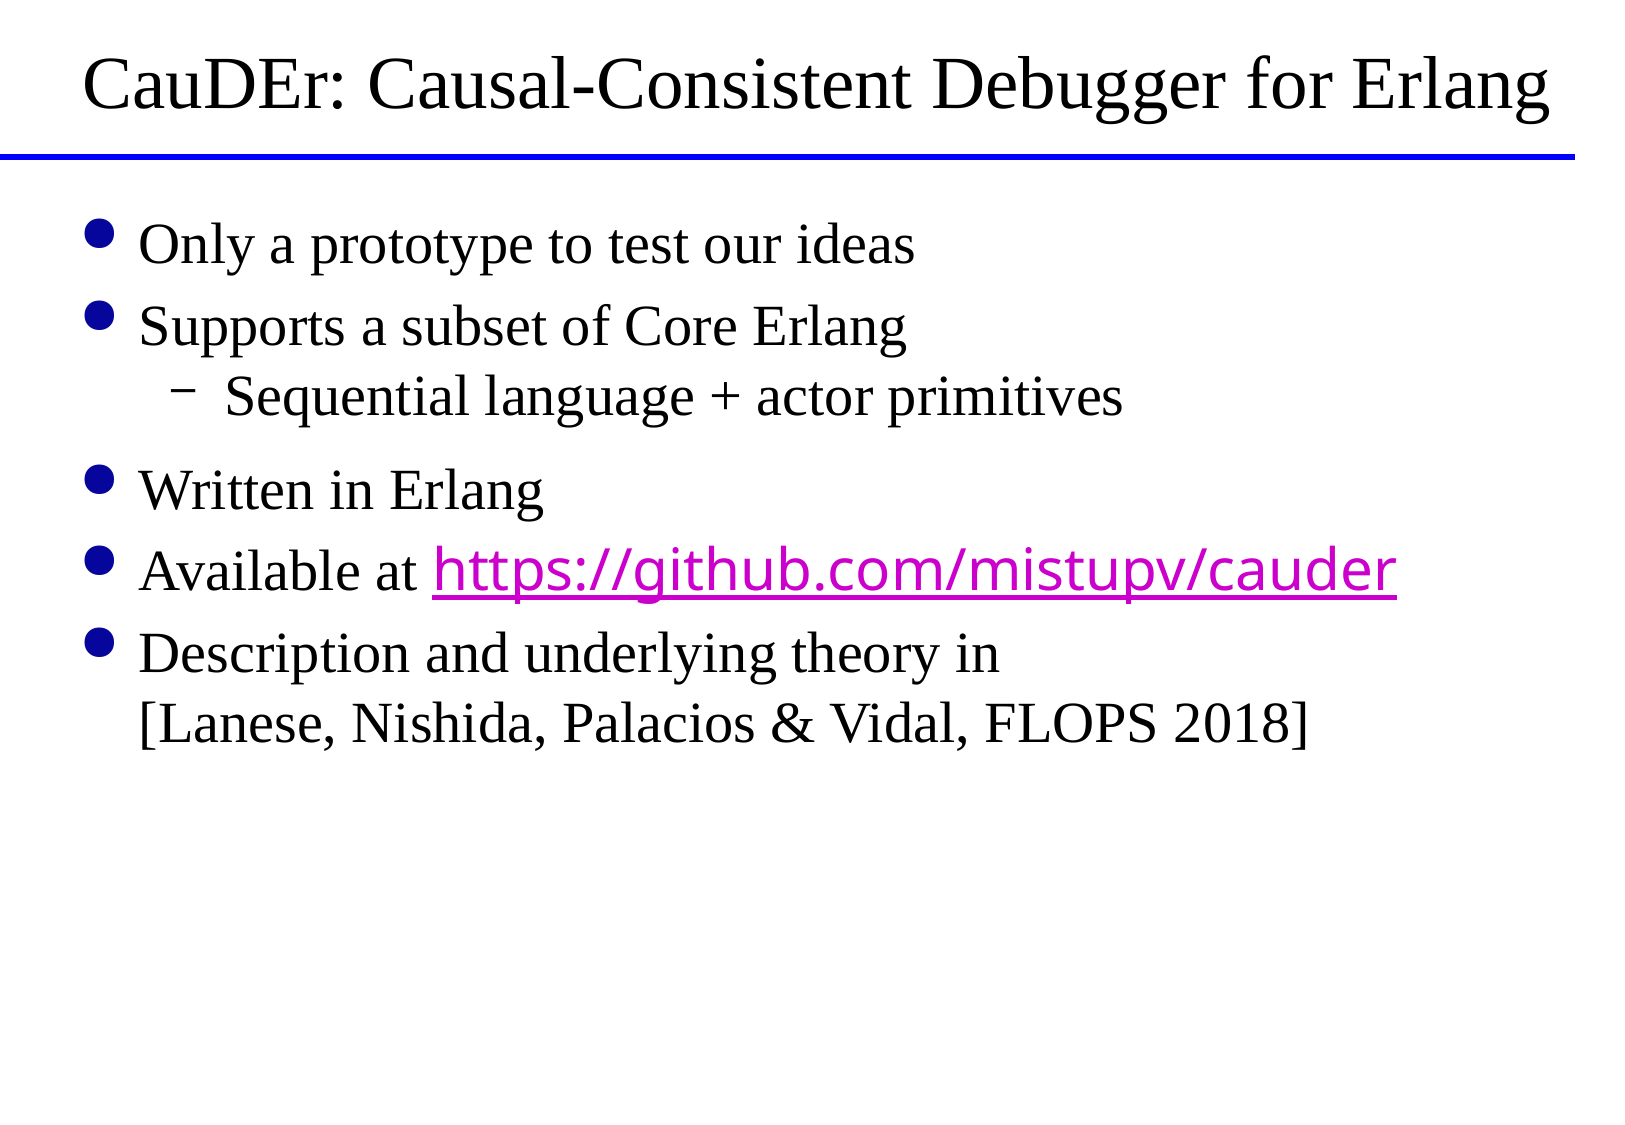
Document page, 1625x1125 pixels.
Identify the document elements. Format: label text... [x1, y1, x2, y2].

list Only a prototype to test our ideas Supports a subset of Core Erlang Sequential language + actor primitives Written in Erlang Available at https://github.com/mistupv/cauder Description and underlying theory in [Lanese, Nishida, Palacios & Vidal, FLOPS 2018] [67, 198, 1478, 1061]
title CauDEr: Causal-Consistent Debugger for Erlang [67, 27, 1625, 131]
